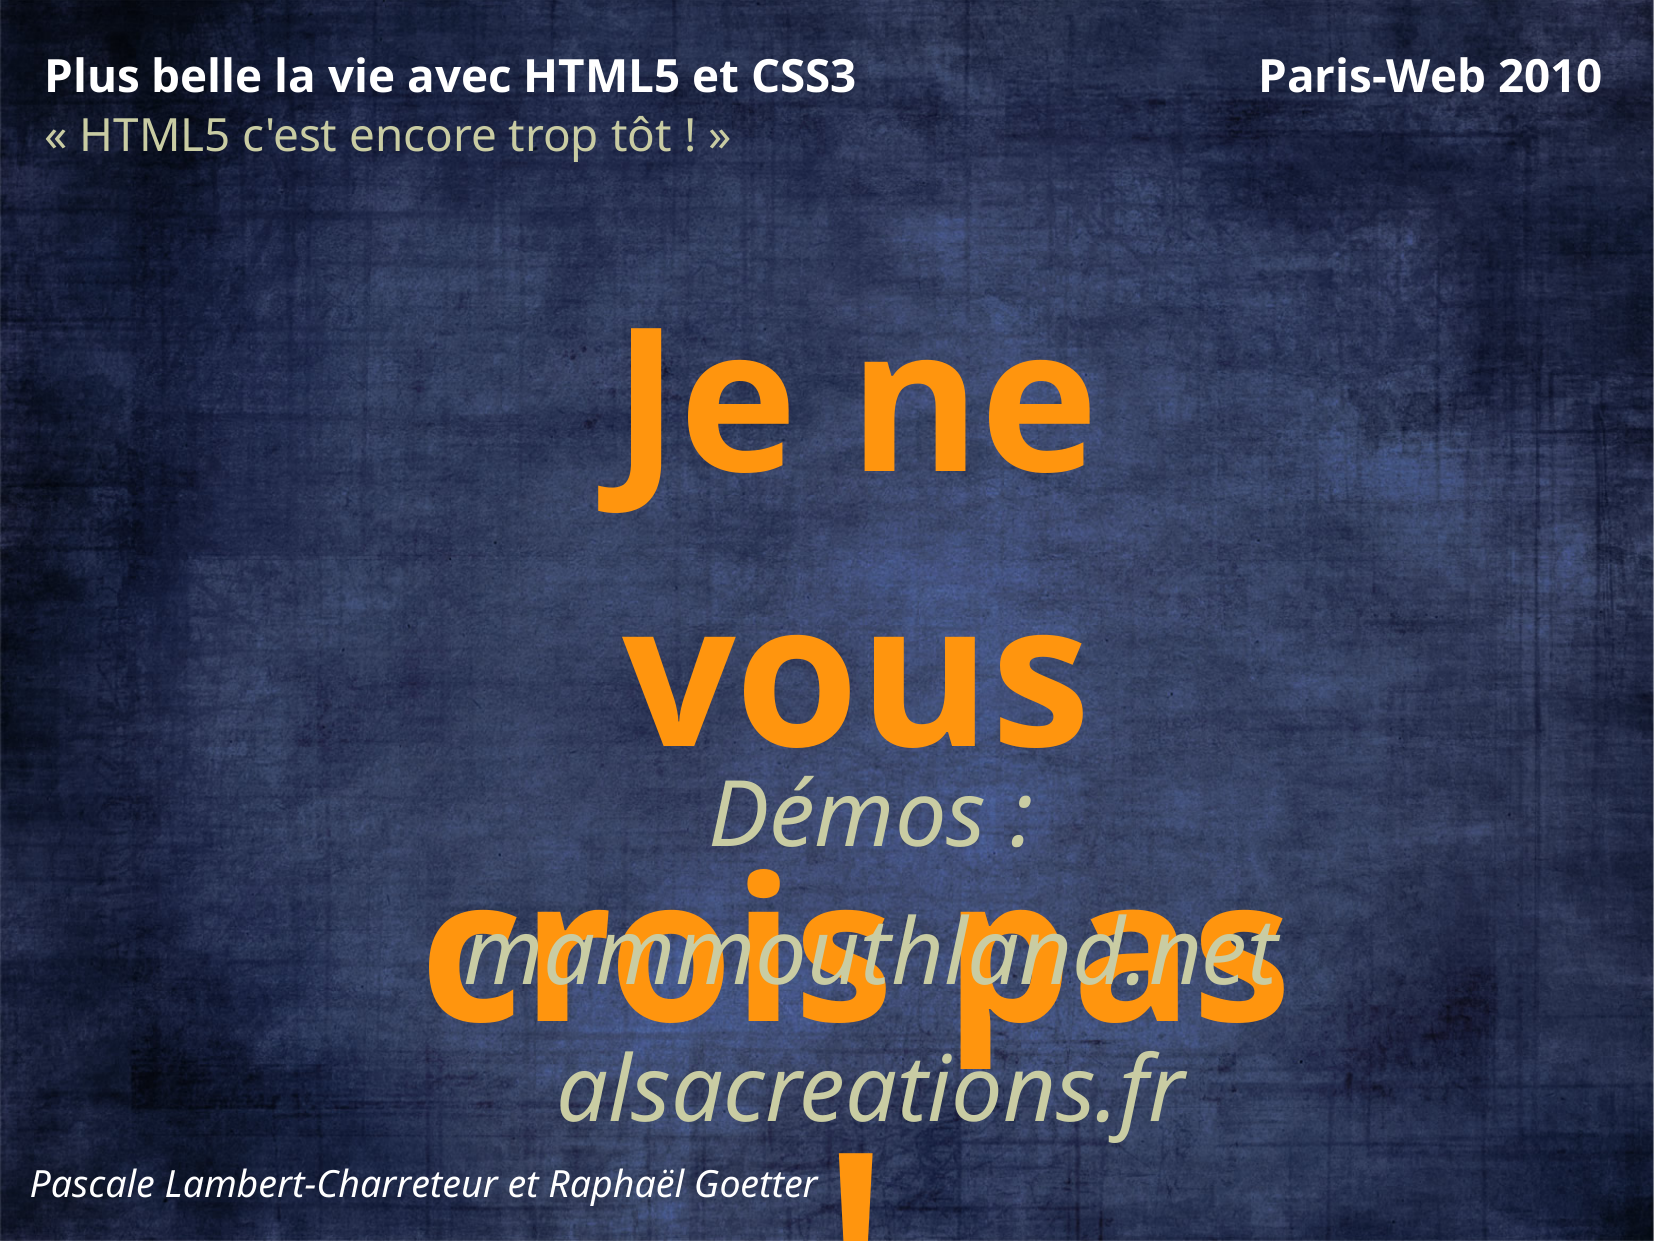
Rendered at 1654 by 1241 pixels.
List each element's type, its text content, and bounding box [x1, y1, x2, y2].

text_box Démos : mammouthland.net alsacreations.fr [324, 728, 1418, 1077]
text_box Pascale Lambert-Charreteur et Raphaël Goetter [29, 1157, 1329, 1201]
picture [0, 0, 1654, 1241]
text_box Plus belle la vie avec HTML5 et CSS3 [29, 29, 1063, 88]
text_box Je ne vous crois pas ! [383, 247, 1329, 718]
text_box « HTML5 c'est encore trop tôt ! » [29, 88, 1447, 156]
